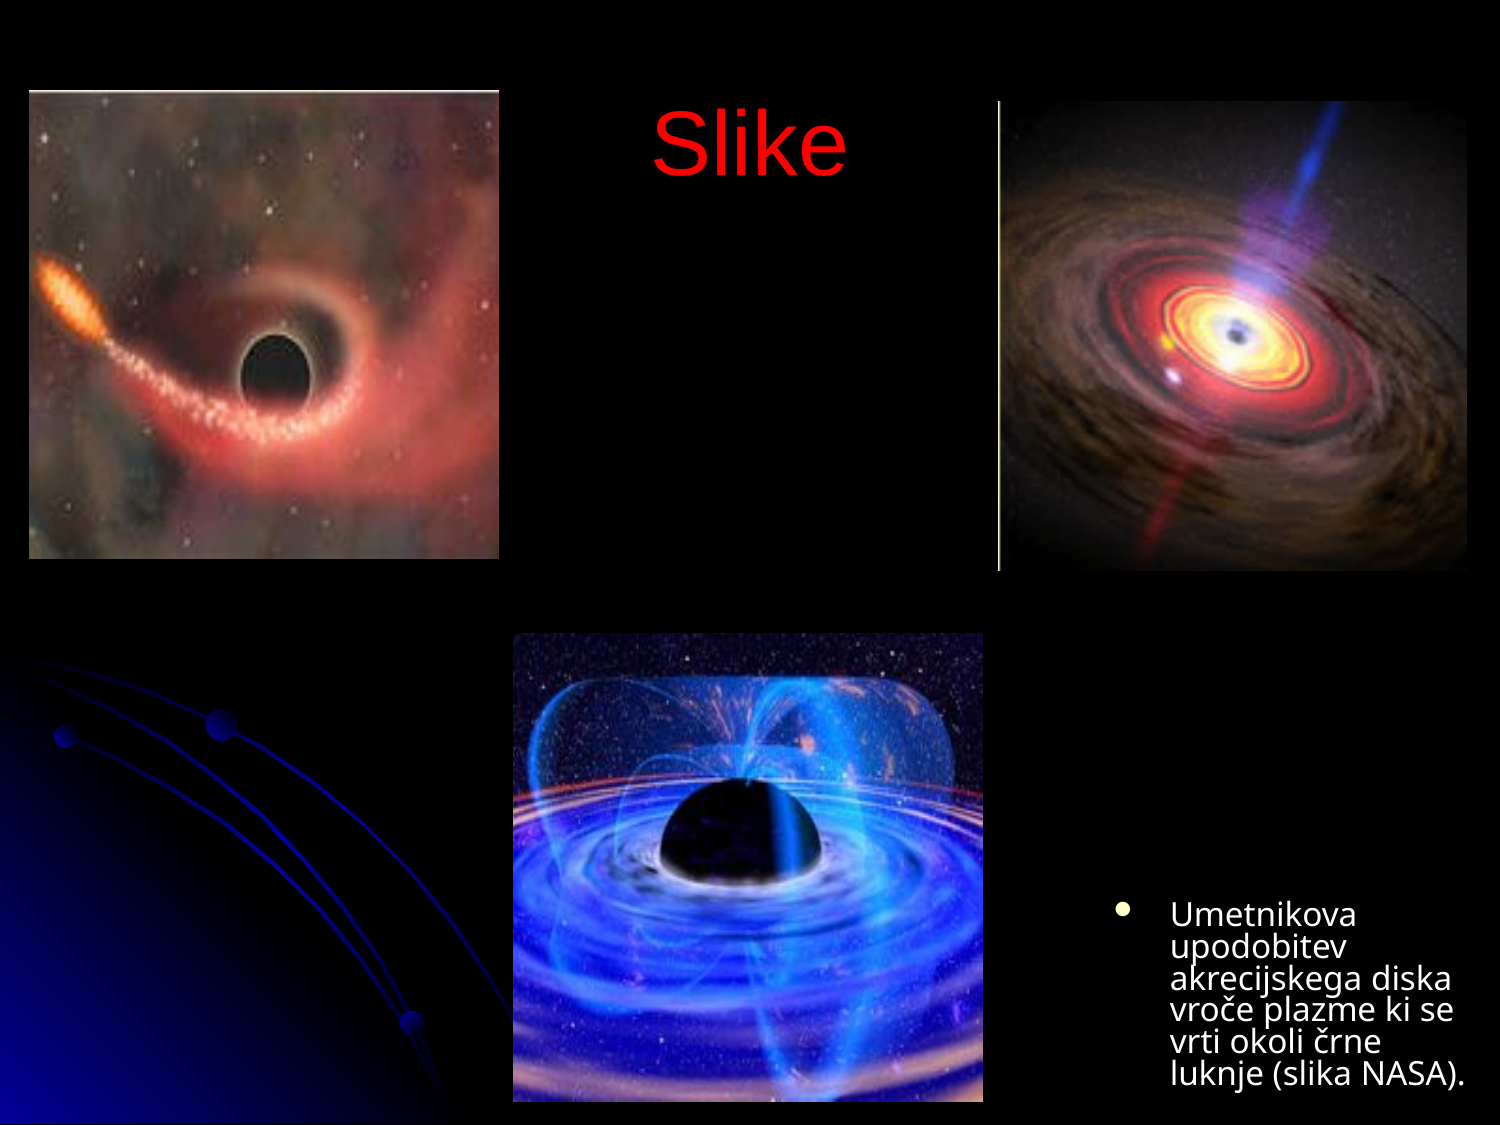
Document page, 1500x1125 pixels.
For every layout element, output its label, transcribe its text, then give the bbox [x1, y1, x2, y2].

title Slike [75, 45, 1425, 233]
picture [29, 90, 499, 559]
picture [998, 101, 1467, 571]
list Umetnikova upodobitev akrecijskega diska vroče plazme ki se vrti okoli črne luknje (slika NASA). [1098, 893, 1500, 1077]
picture [513, 633, 983, 1103]
